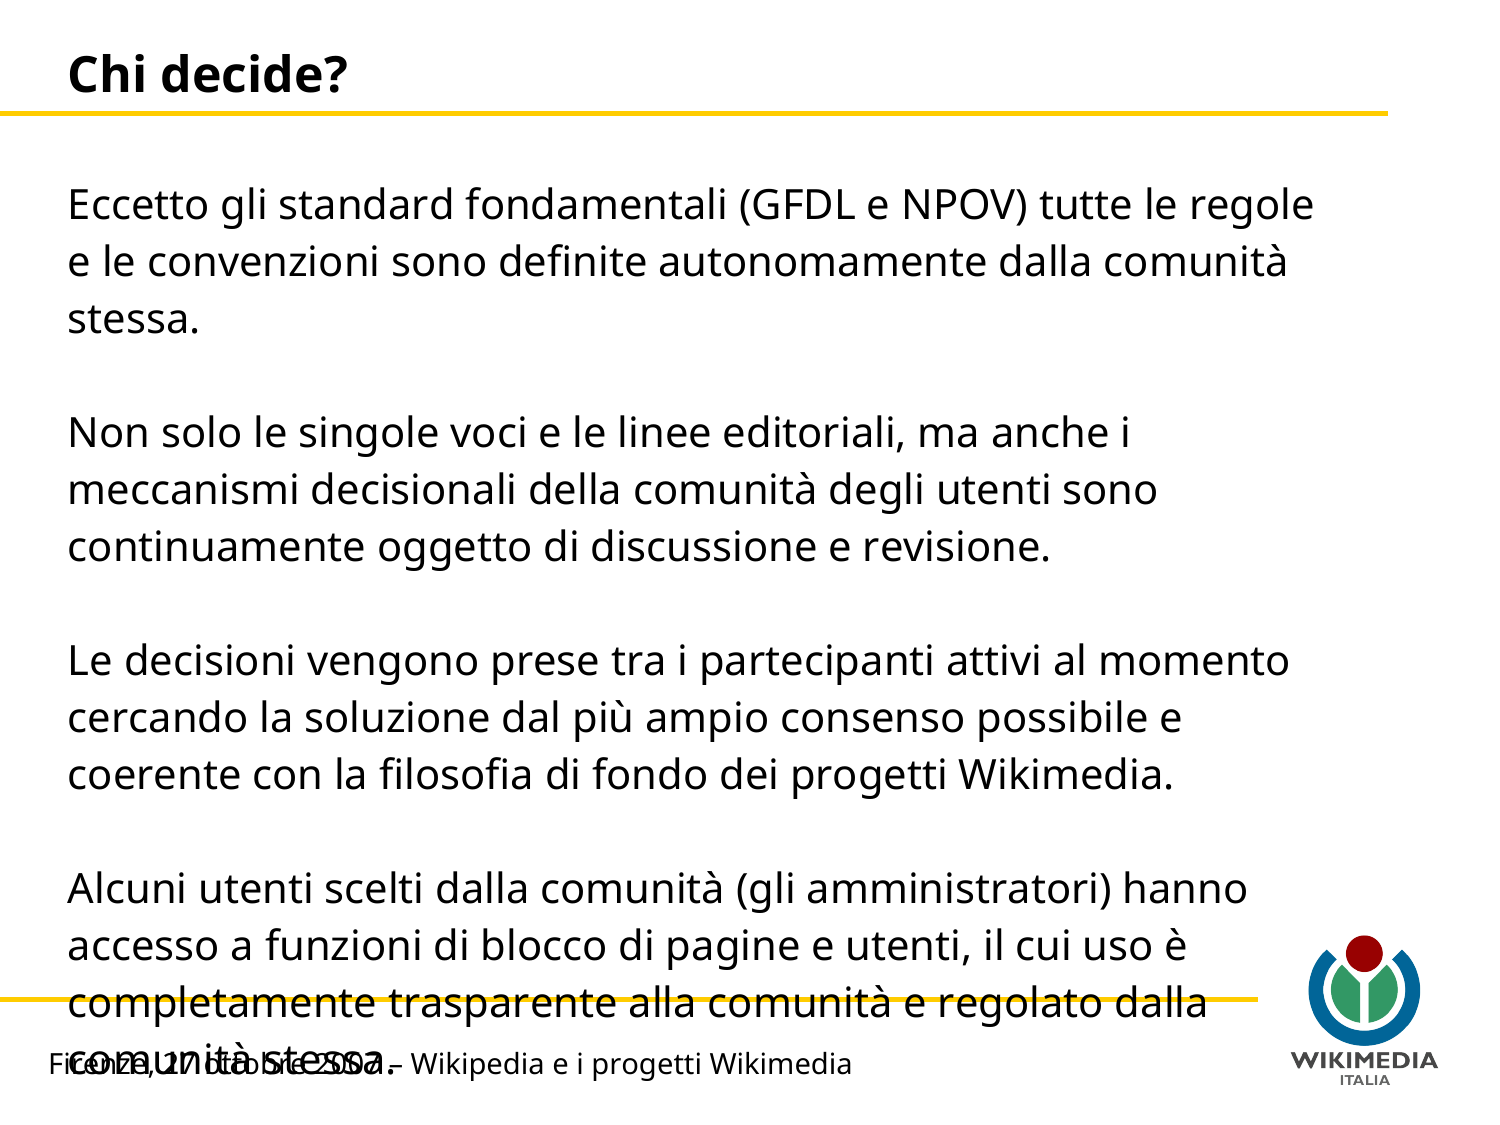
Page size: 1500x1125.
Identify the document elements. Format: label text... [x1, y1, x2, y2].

text_box Chi decide? Eccetto gli standard fondamentali (GFDL e NPOV) tutte le regole e le convenzioni sono definite autonomamente dalla comunità stessa. Non solo le singole voci e le linee editoriali, ma anche i meccanismi decisionali della comunità degli utenti sono continuamente oggetto di discussione e revisione. Le decisioni vengono prese tra i partecipanti attivi al momento cercando la soluzione dal più ampio consenso possibile e coerente con la filosofia di fondo dei progetti Wikimedia. Alcuni utenti scelti dalla comunità (gli amministratori) hanno accesso a funzioni di blocco di pagine e utenti, il cui uso è completamente trasparente alla comunità e regolato dalla comunità stessa. [53, 31, 1365, 1125]
picture [1365, 928, 1449, 1096]
